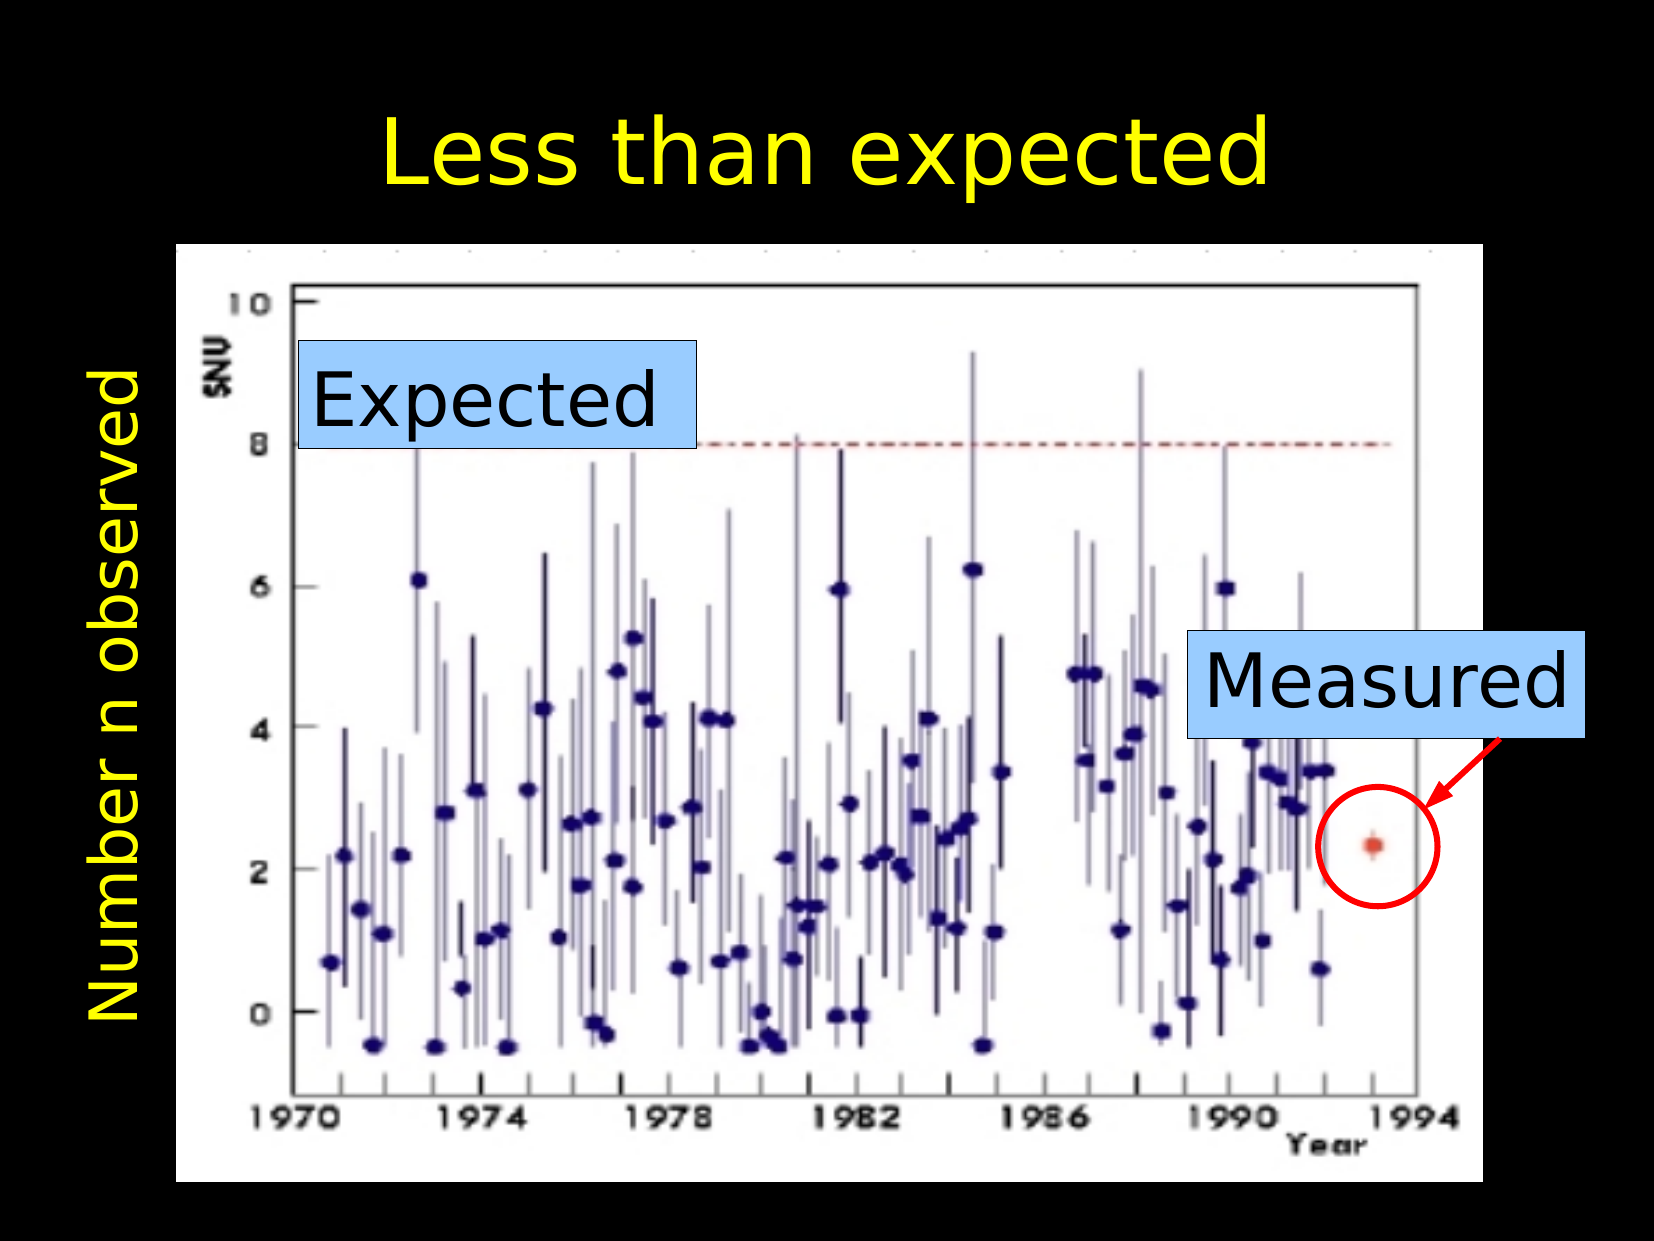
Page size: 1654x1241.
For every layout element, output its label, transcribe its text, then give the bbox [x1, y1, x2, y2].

text_box Number n observed [58, 357, 161, 1042]
text_box [298, 340, 697, 349]
title Less than expected [82, 56, 1571, 250]
text_box Expected [295, 349, 700, 452]
text_box Measured [1189, 630, 1587, 733]
text_box [1187, 630, 1586, 739]
picture [1322, 790, 1434, 903]
picture [176, 244, 1483, 1182]
